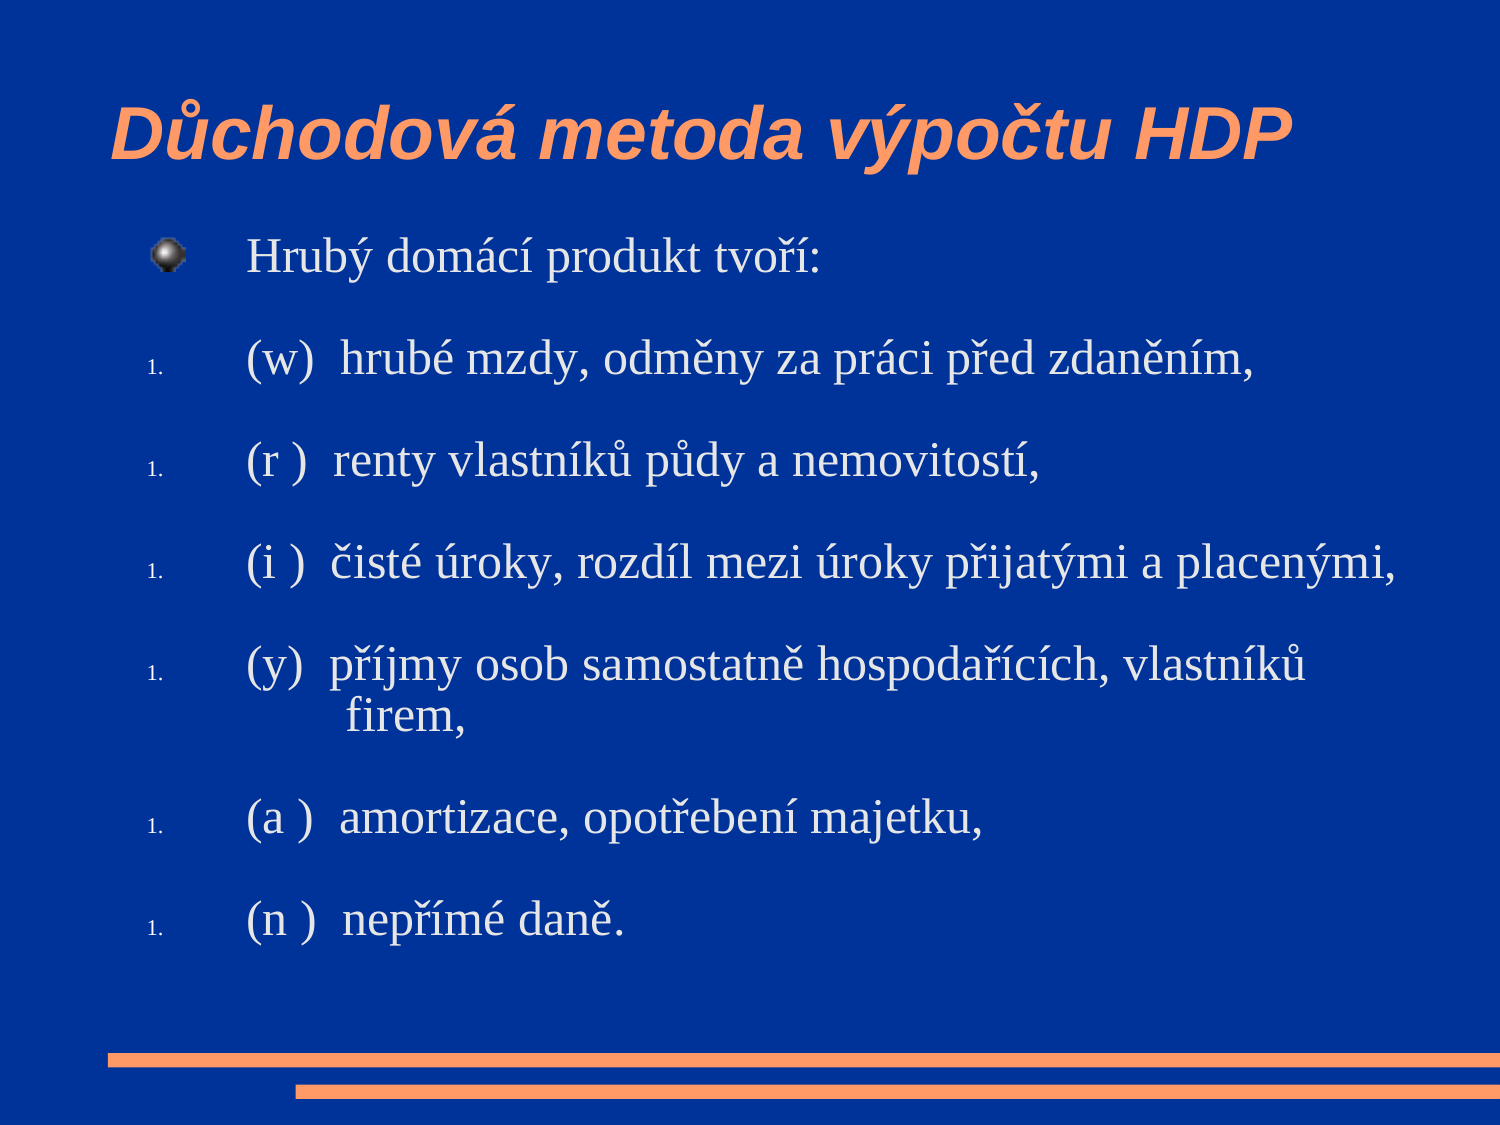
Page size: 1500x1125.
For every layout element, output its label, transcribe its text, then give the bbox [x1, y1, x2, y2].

list Hrubý domácí produkt tvoří: (w) hrubé mzdy, odměny za práci před zdaněním, (r ) renty vlastníků půdy a nemovitostí, (i ) čisté úroky, rozdíl mezi úroky přijatými a placenými, (y) příjmy osob samostatně hospodařících, vlastníků firem, (a ) amortizace, opotřebení majetku, (n ) nepřímé daně. [112, 231, 1415, 1011]
title Důchodová metoda výpočtu HDP [110, 49, 1390, 221]
